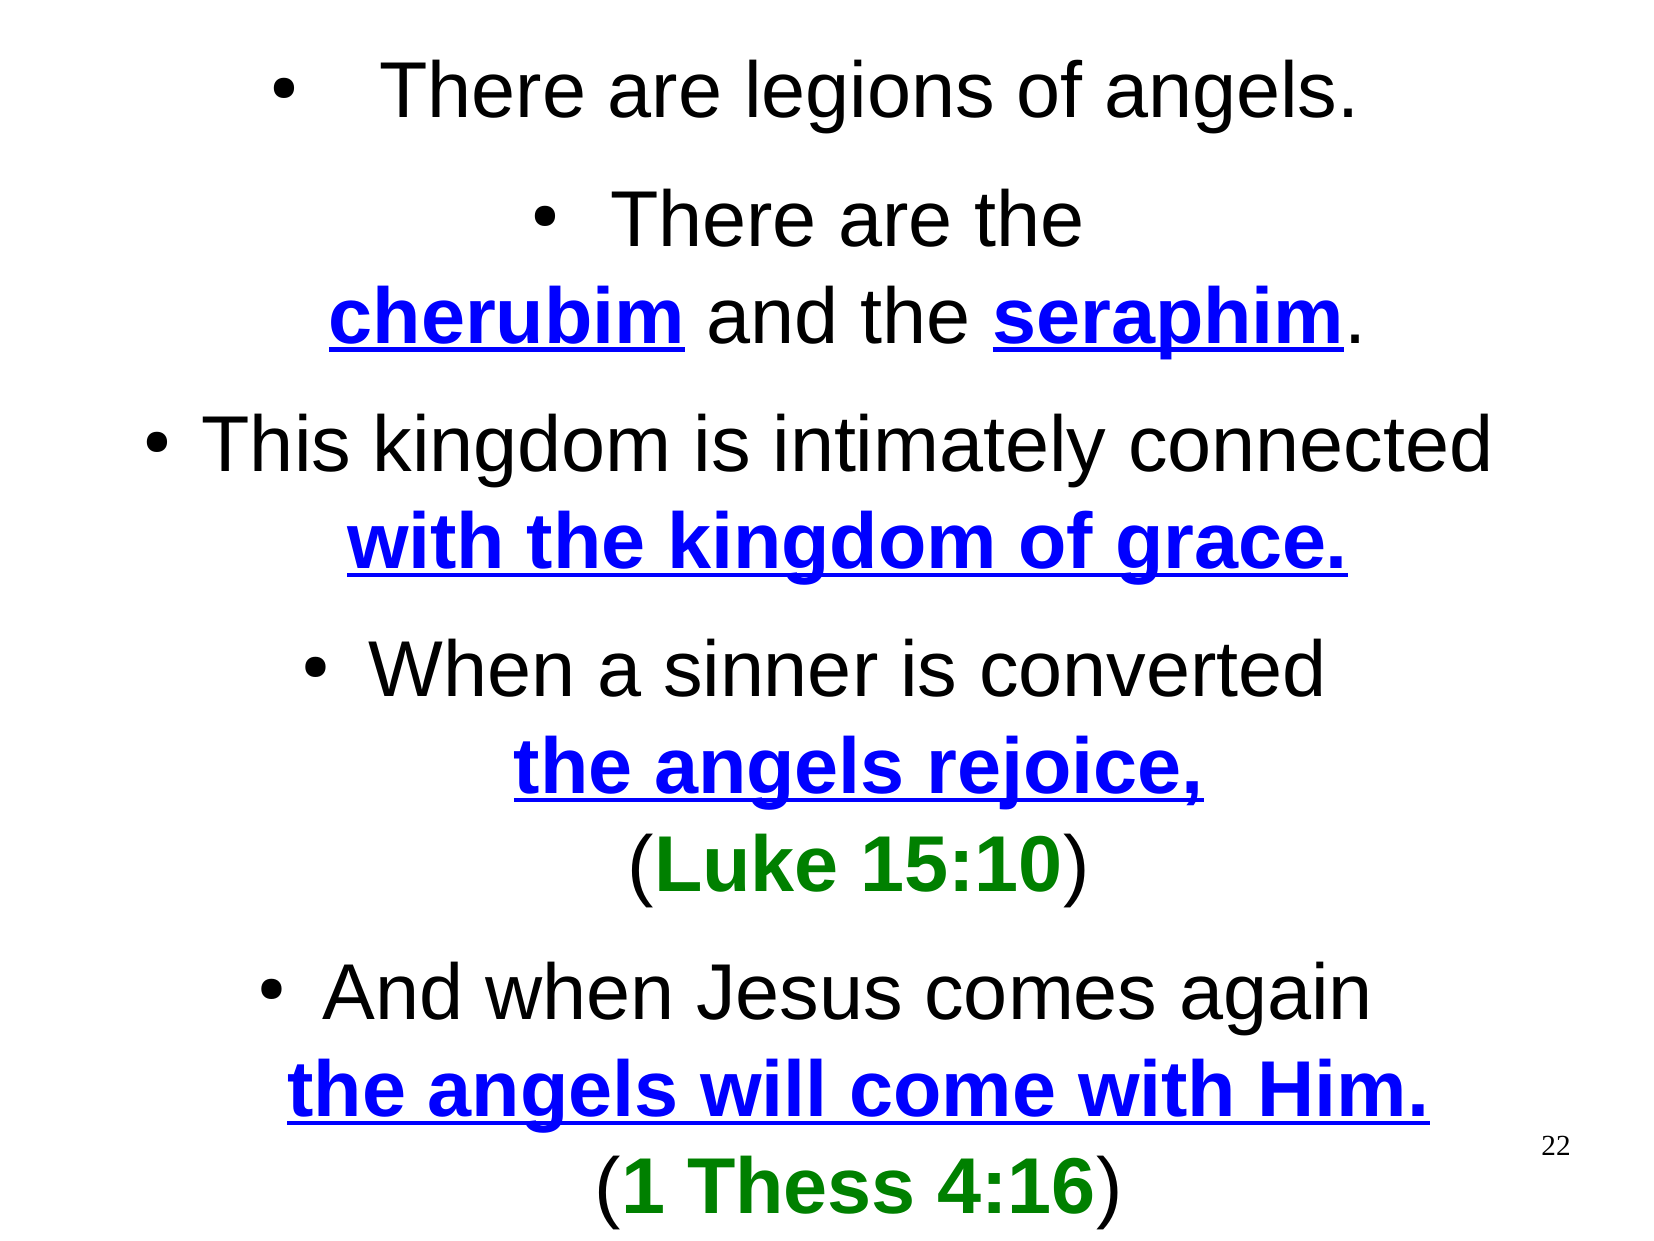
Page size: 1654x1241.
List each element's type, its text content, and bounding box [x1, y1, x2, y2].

list There are legions of angels. There are the cherubim and the seraphim. This kingdom is intimately connected with the kingdom of grace. When a sinner is converted the angels rejoice, (Luke 15:10) And when Jesus comes again the angels will come with Him. (1 Thess 4:16) [37, 37, 1613, 1238]
